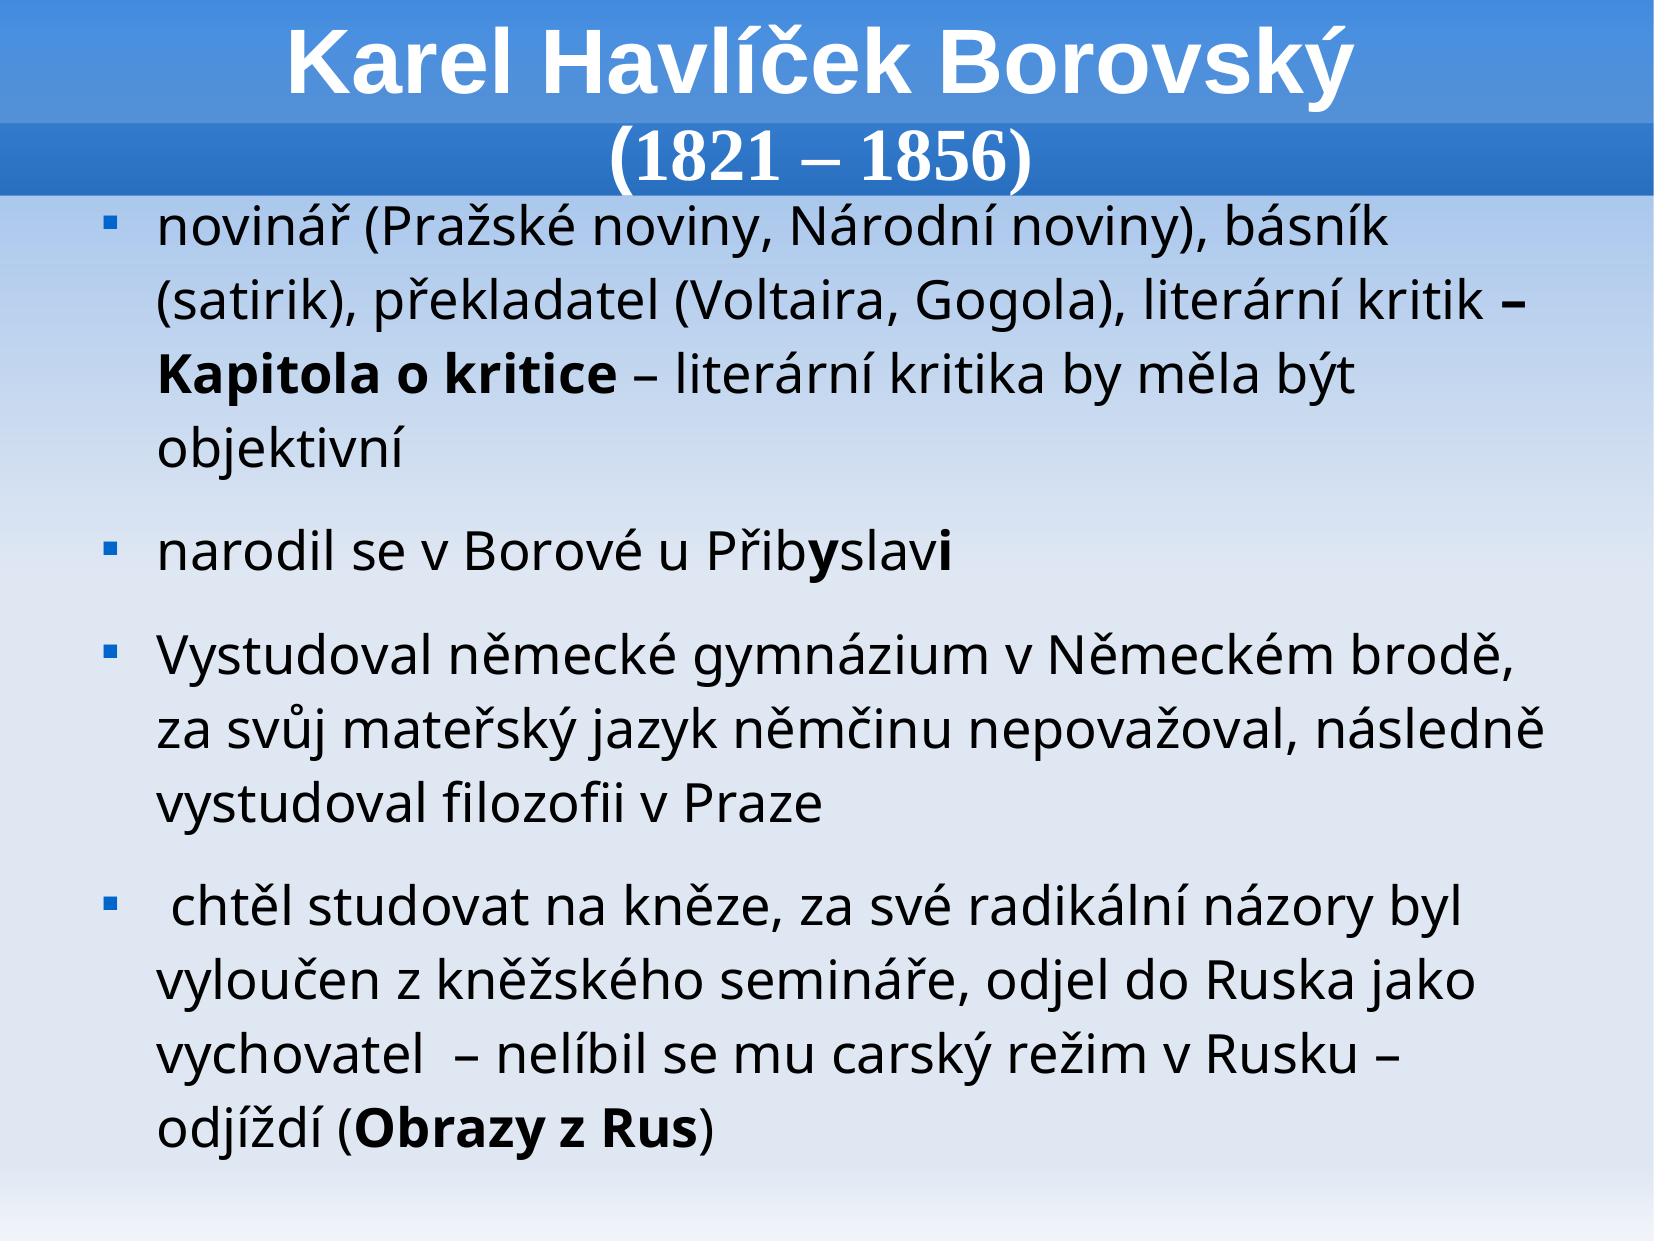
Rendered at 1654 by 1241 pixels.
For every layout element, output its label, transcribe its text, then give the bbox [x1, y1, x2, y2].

list novinář (Pražské noviny, Národní noviny), básník (satirik), překladatel (Voltaira, Gogola), literární kritik – Kapitola o kritice – literární kritika by měla být objektivní narodil se v Borové u Přibyslavi Vystudoval německé gymnázium v Německém brodě, za svůj mateřský jazyk němčinu nepovažoval, následně vystudoval filozofii v Praze chtěl studovat na kněze, za své radikální názory byl vyloučen z kněžského semináře, odjel do Ruska jako vychovatel – nelíbil se mu carský režim v Rusku – odjíždí (Obrazy z Rus) [85, 187, 1574, 1234]
title Karel Havlíček Borovský (1821 – 1856) [76, 7, 1565, 200]
picture [0, 0, 1654, 1241]
